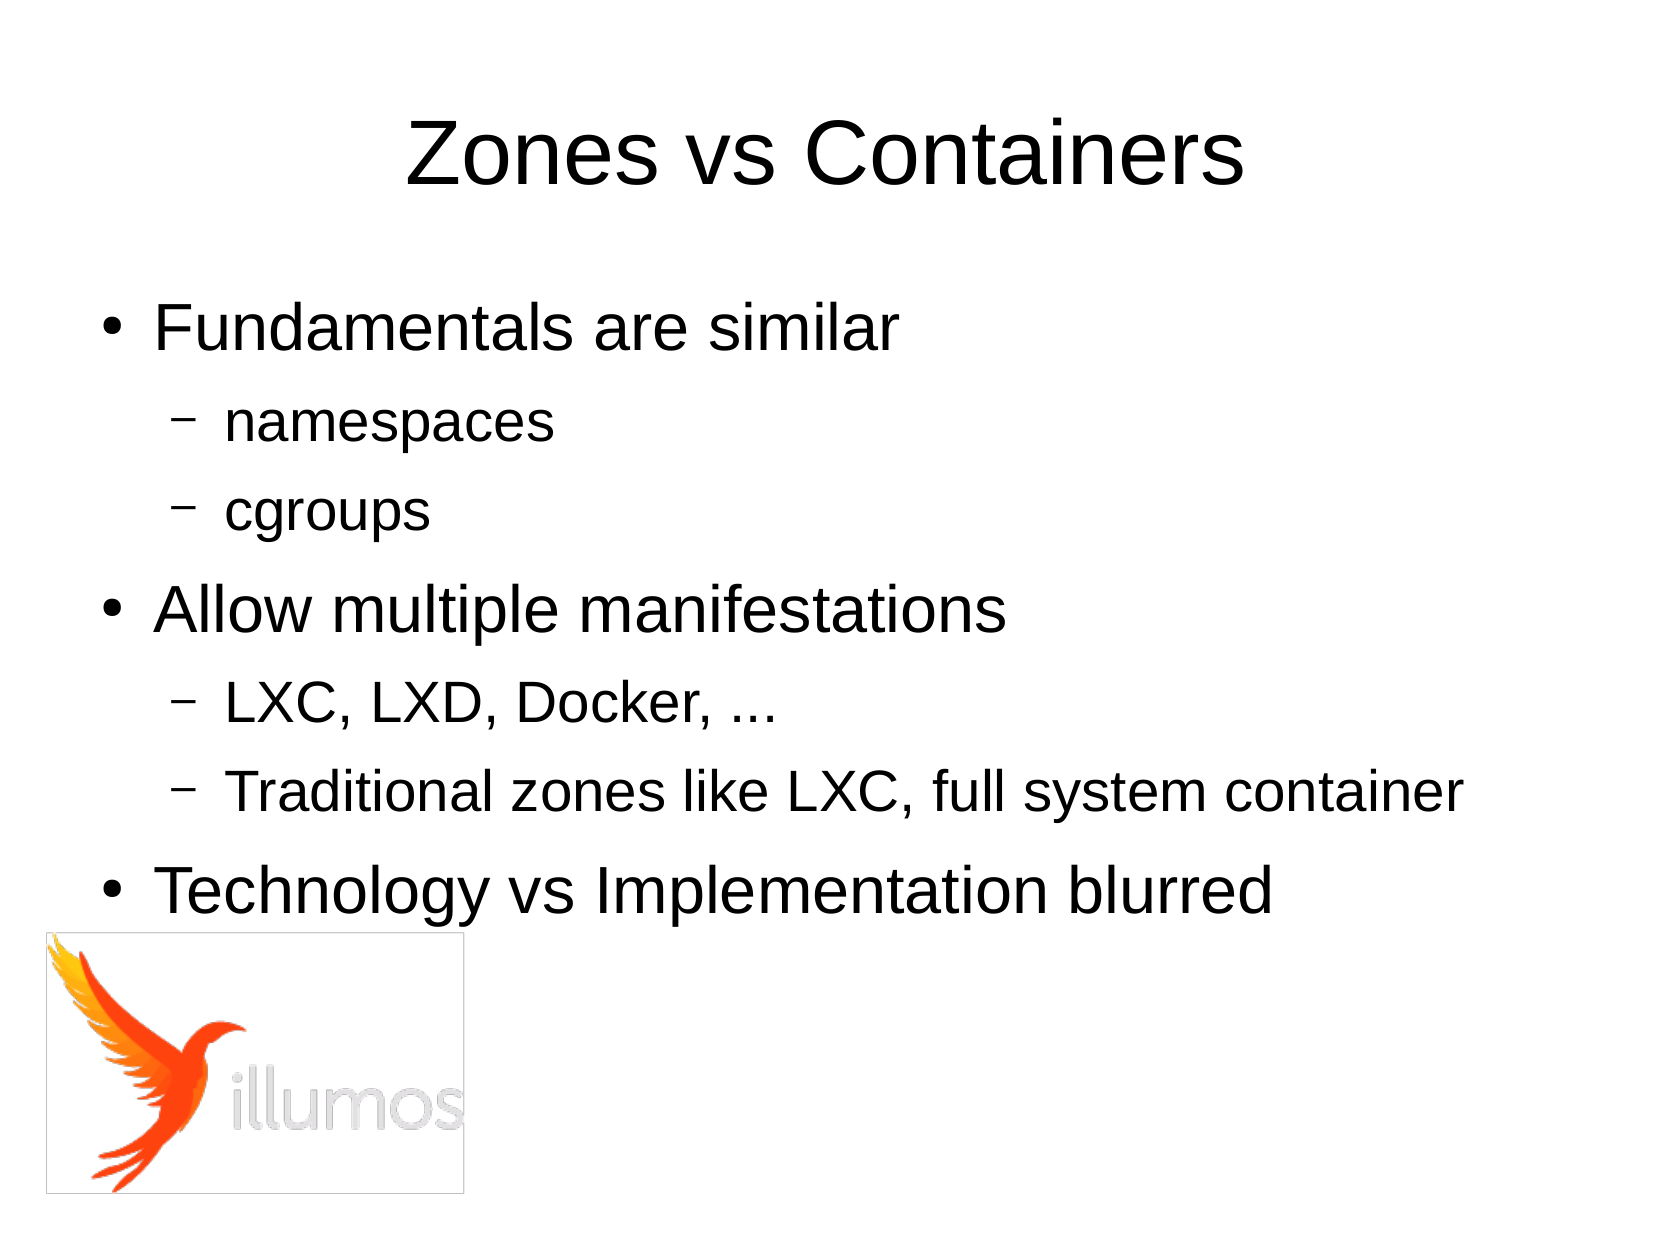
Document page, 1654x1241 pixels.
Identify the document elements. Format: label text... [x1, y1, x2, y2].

picture [0, 886, 511, 1241]
list Fundamentals are similar namespaces cgroups Allow multiple manifestations LXC, LXD, Docker, ... Traditional zones like LXC, full system container Technology vs Implementation blurred [82, 290, 1571, 1010]
title Zones vs Containers [82, 49, 1571, 257]
